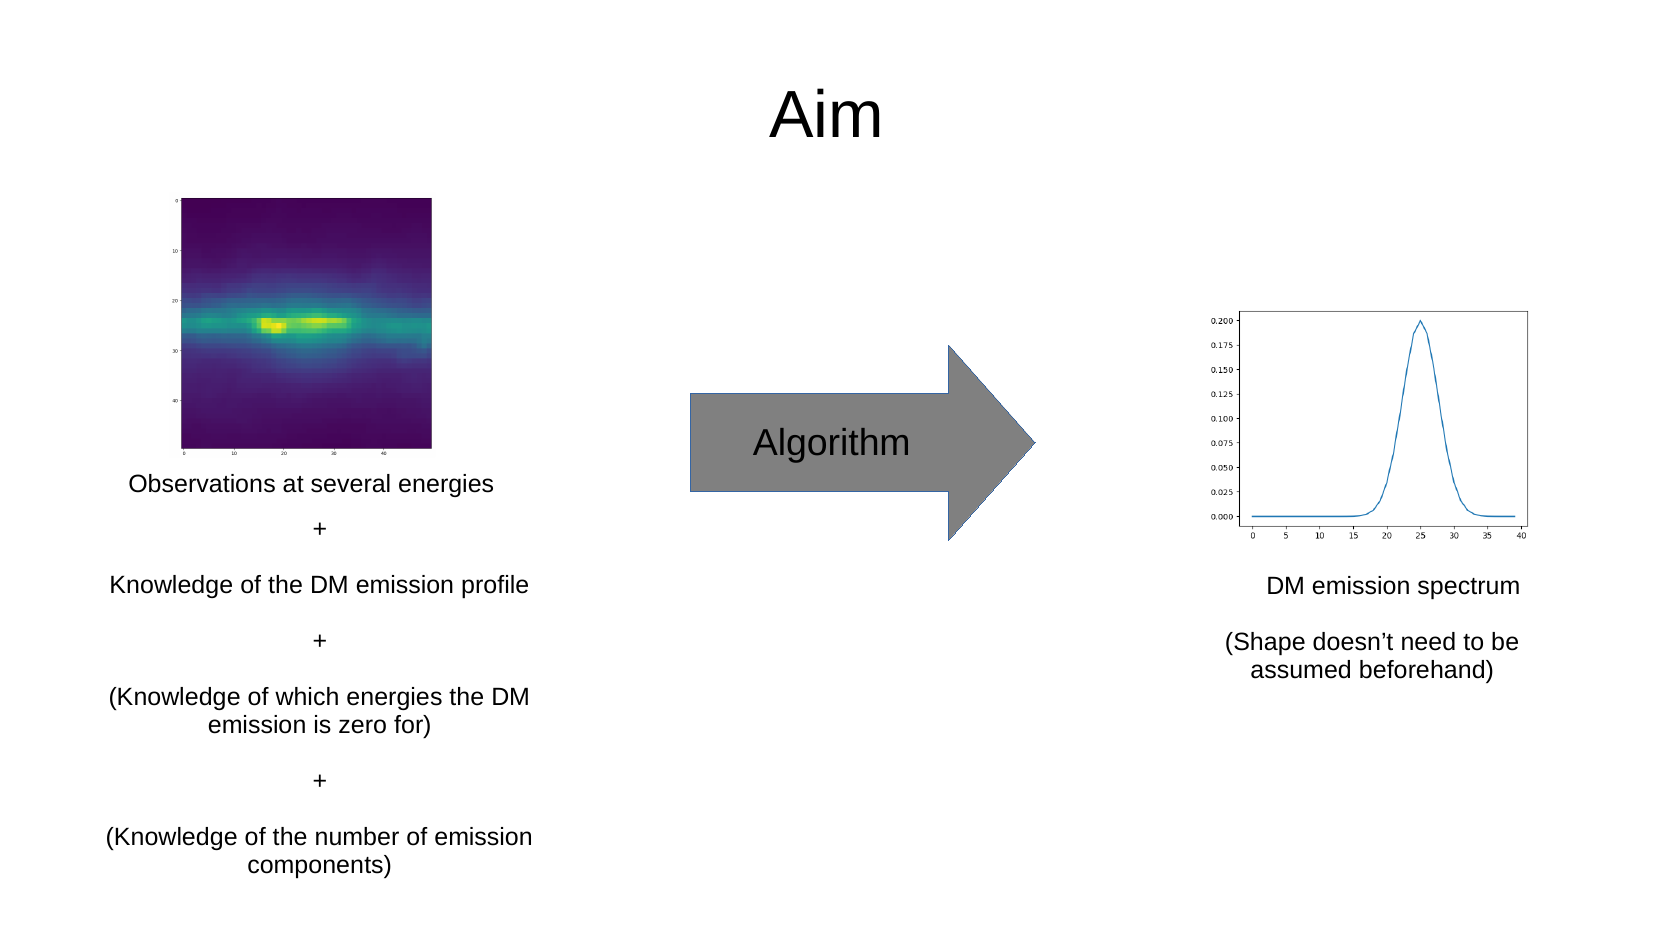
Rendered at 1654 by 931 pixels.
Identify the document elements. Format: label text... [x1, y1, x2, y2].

picture [169, 192, 436, 458]
picture [1200, 299, 1546, 545]
text_box Algorithm [738, 414, 934, 475]
text_box Observations at several energies [113, 462, 579, 507]
text_box DM emission spectrum (Shape doesn’t need to be assumed beforehand) [1185, 564, 1561, 691]
text_box + Knowledge of the DM emission profile + (Knowledge of which energies the DM emission is zero for) + (Knowledge of the number of emission components) [57, 507, 583, 915]
text_box [690, 345, 1036, 541]
title Aim [82, 37, 1571, 193]
